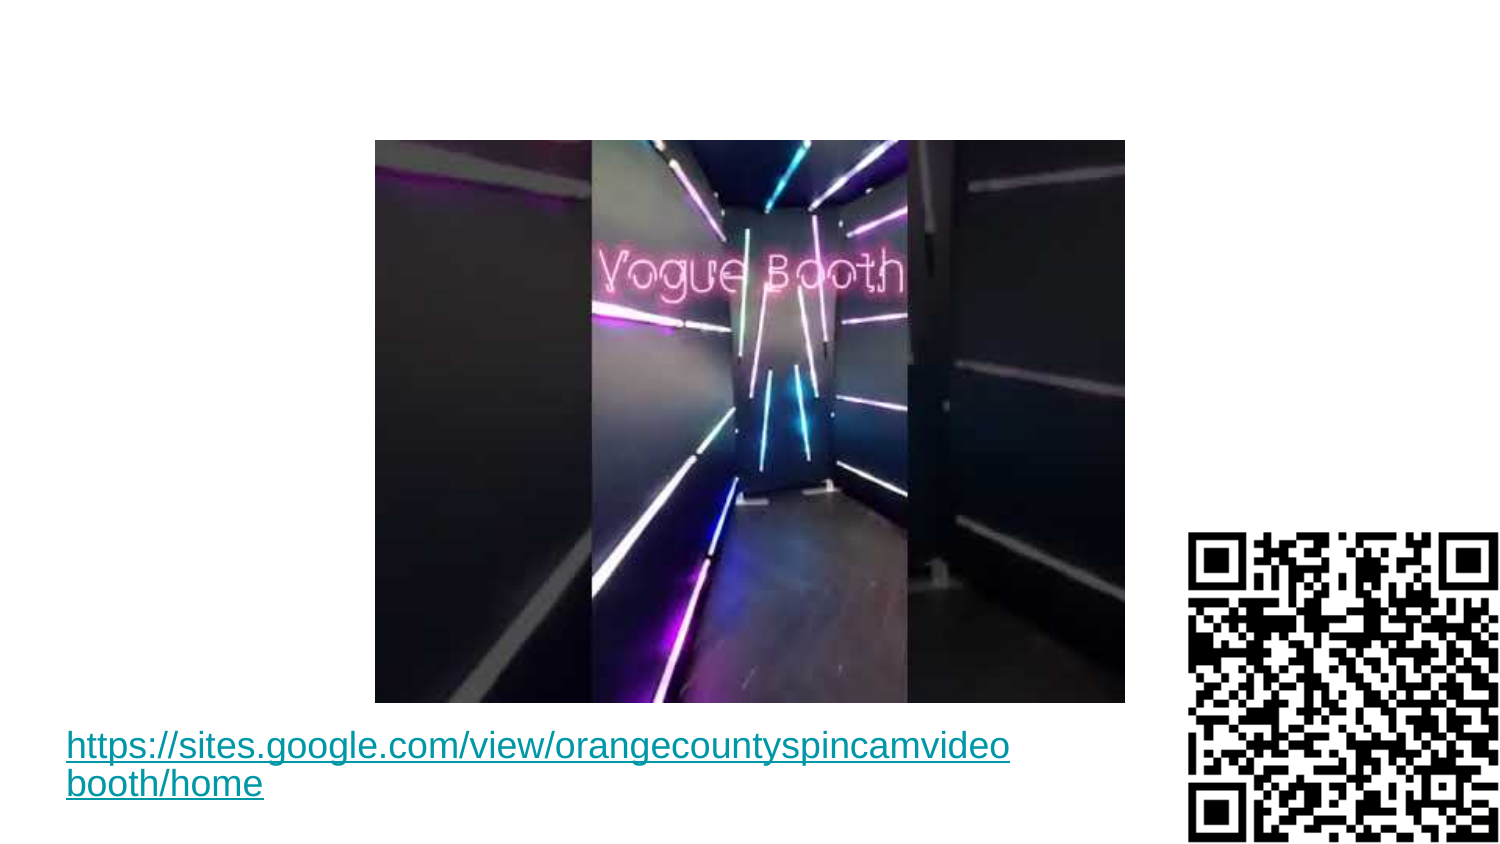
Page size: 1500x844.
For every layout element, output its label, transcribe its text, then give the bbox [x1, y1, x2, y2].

list https://sites.google.com/view/orangecountyspincamvideobooth/home [51, 694, 1036, 794]
picture [1187, 531, 1500, 844]
picture [375, 140, 1125, 704]
